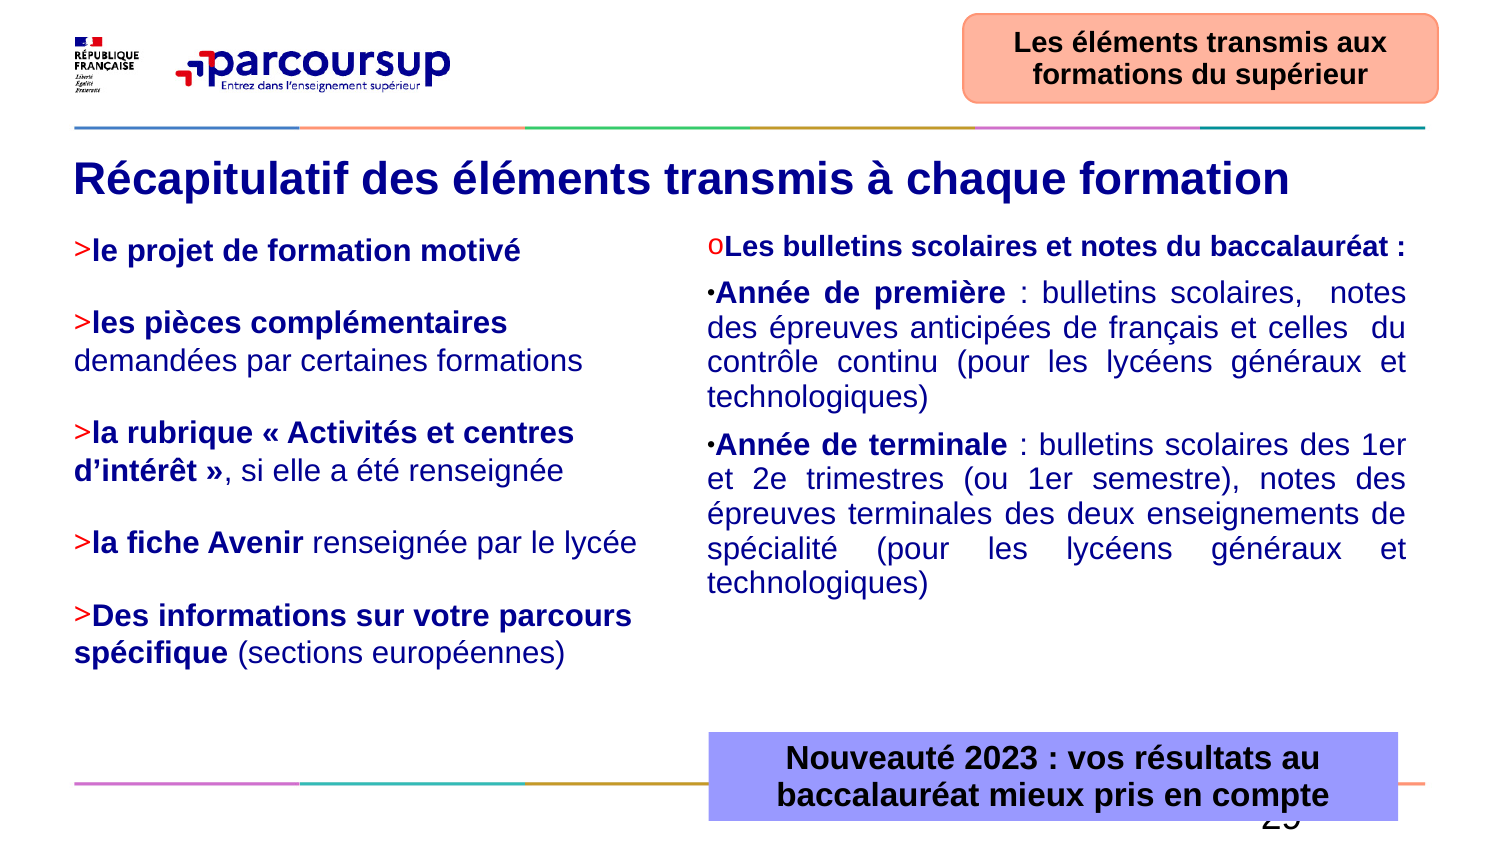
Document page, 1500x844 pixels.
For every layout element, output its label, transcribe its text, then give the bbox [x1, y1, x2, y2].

text_box Nouveauté 2023 : vos résultats au baccalauréat mieux pris en compte [708, 732, 1399, 821]
list le projet de formation motivé les pièces complémentaires demandées par certaines formations la rubrique « Activités et centres d’intérêt », si elle a été renseignée la fiche Avenir renseignée par le lycée Des informations sur votre parcours spécifique (sections européennes) [59, 222, 668, 808]
title Récapitulatif des éléments transmis à chaque formation [59, 147, 1500, 221]
list Les bulletins scolaires et notes du baccalauréat : Année de première : bulletins scolaires, notes des épreuves anticipées de français et celles du contrôle continu (pour les lycéens généraux et technologiques) Année de terminale : bulletins scolaires des 1er et 2e trimestres (ou 1er semestre), notes des épreuves terminales des deux enseignements de spécialité (pour les lycéens généraux et technologiques) [692, 222, 1438, 633]
text_box [1246, 784, 1438, 844]
text_box Les éléments transmis aux formations du supérieur [963, 14, 1438, 103]
